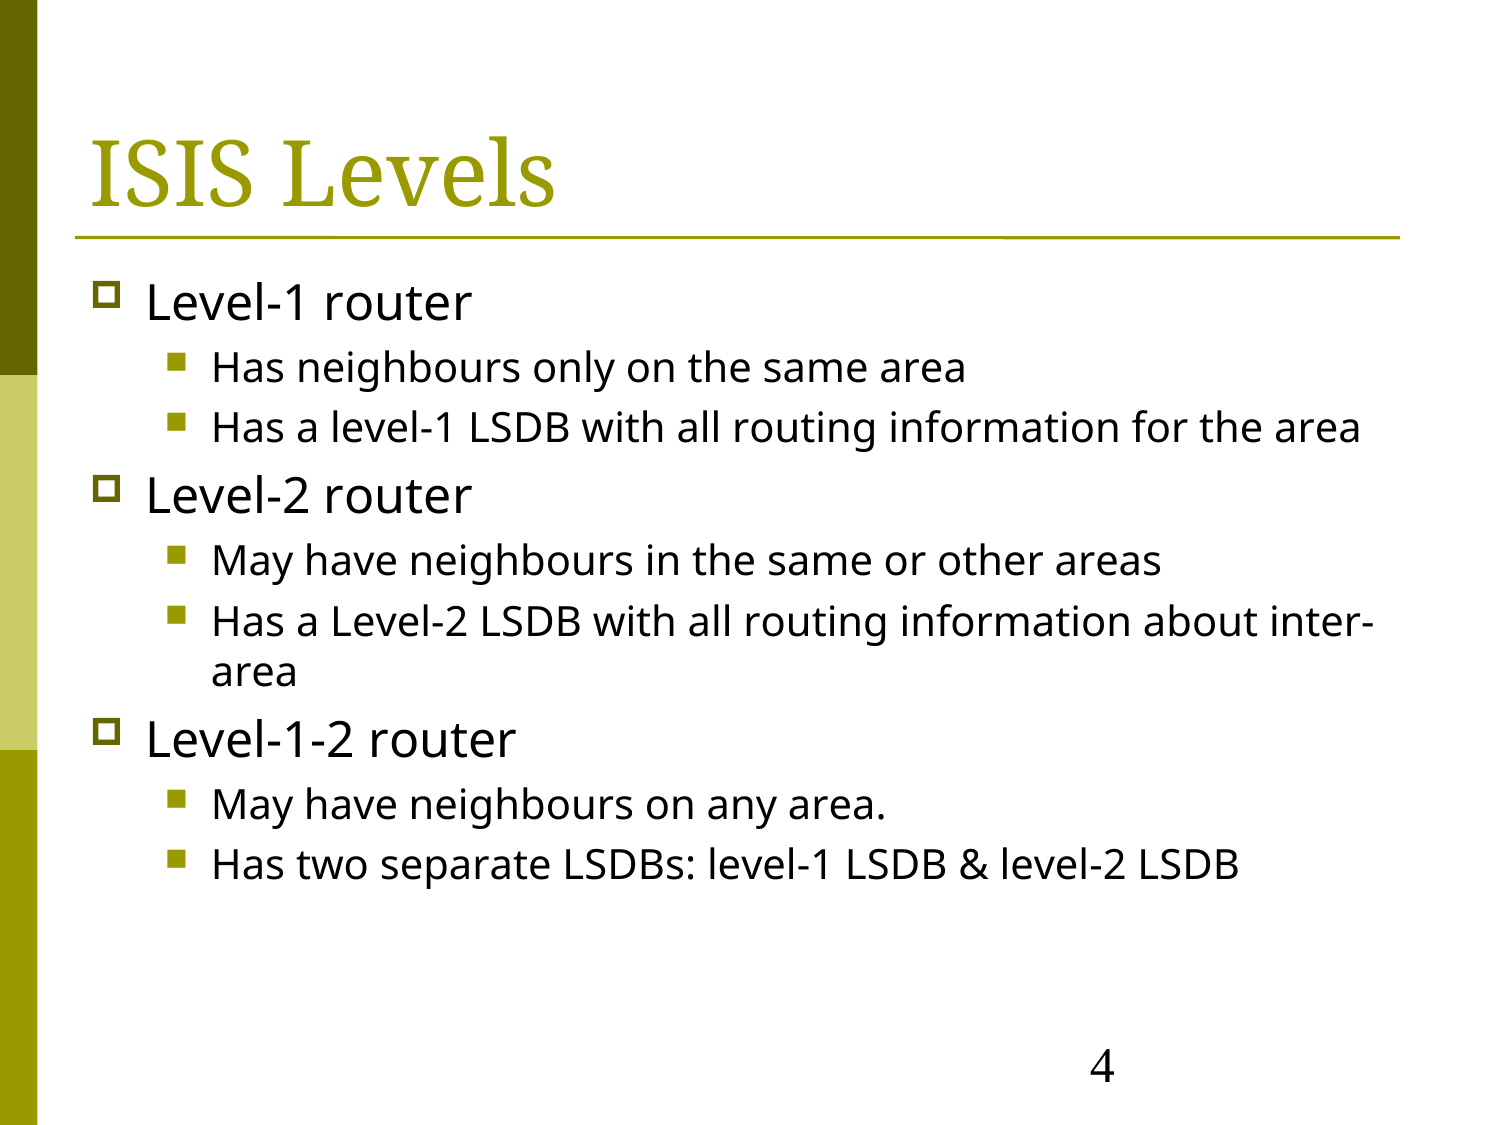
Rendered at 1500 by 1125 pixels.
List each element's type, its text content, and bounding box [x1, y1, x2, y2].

text_box <number> [1074, 1025, 1425, 1101]
list Level-1 router Has neighbours only on the same area Has a level-1 LSDB with all routing information for the area Level-2 router May have neighbours in the same or other areas Has a Level-2 LSDB with all routing information about inter-area Level-1-2 router May have neighbours on any area. Has two separate LSDBs: level-1 LSDB & level-2 LSDB [75, 262, 1426, 1006]
title ISIS Levels [75, 45, 1426, 233]
